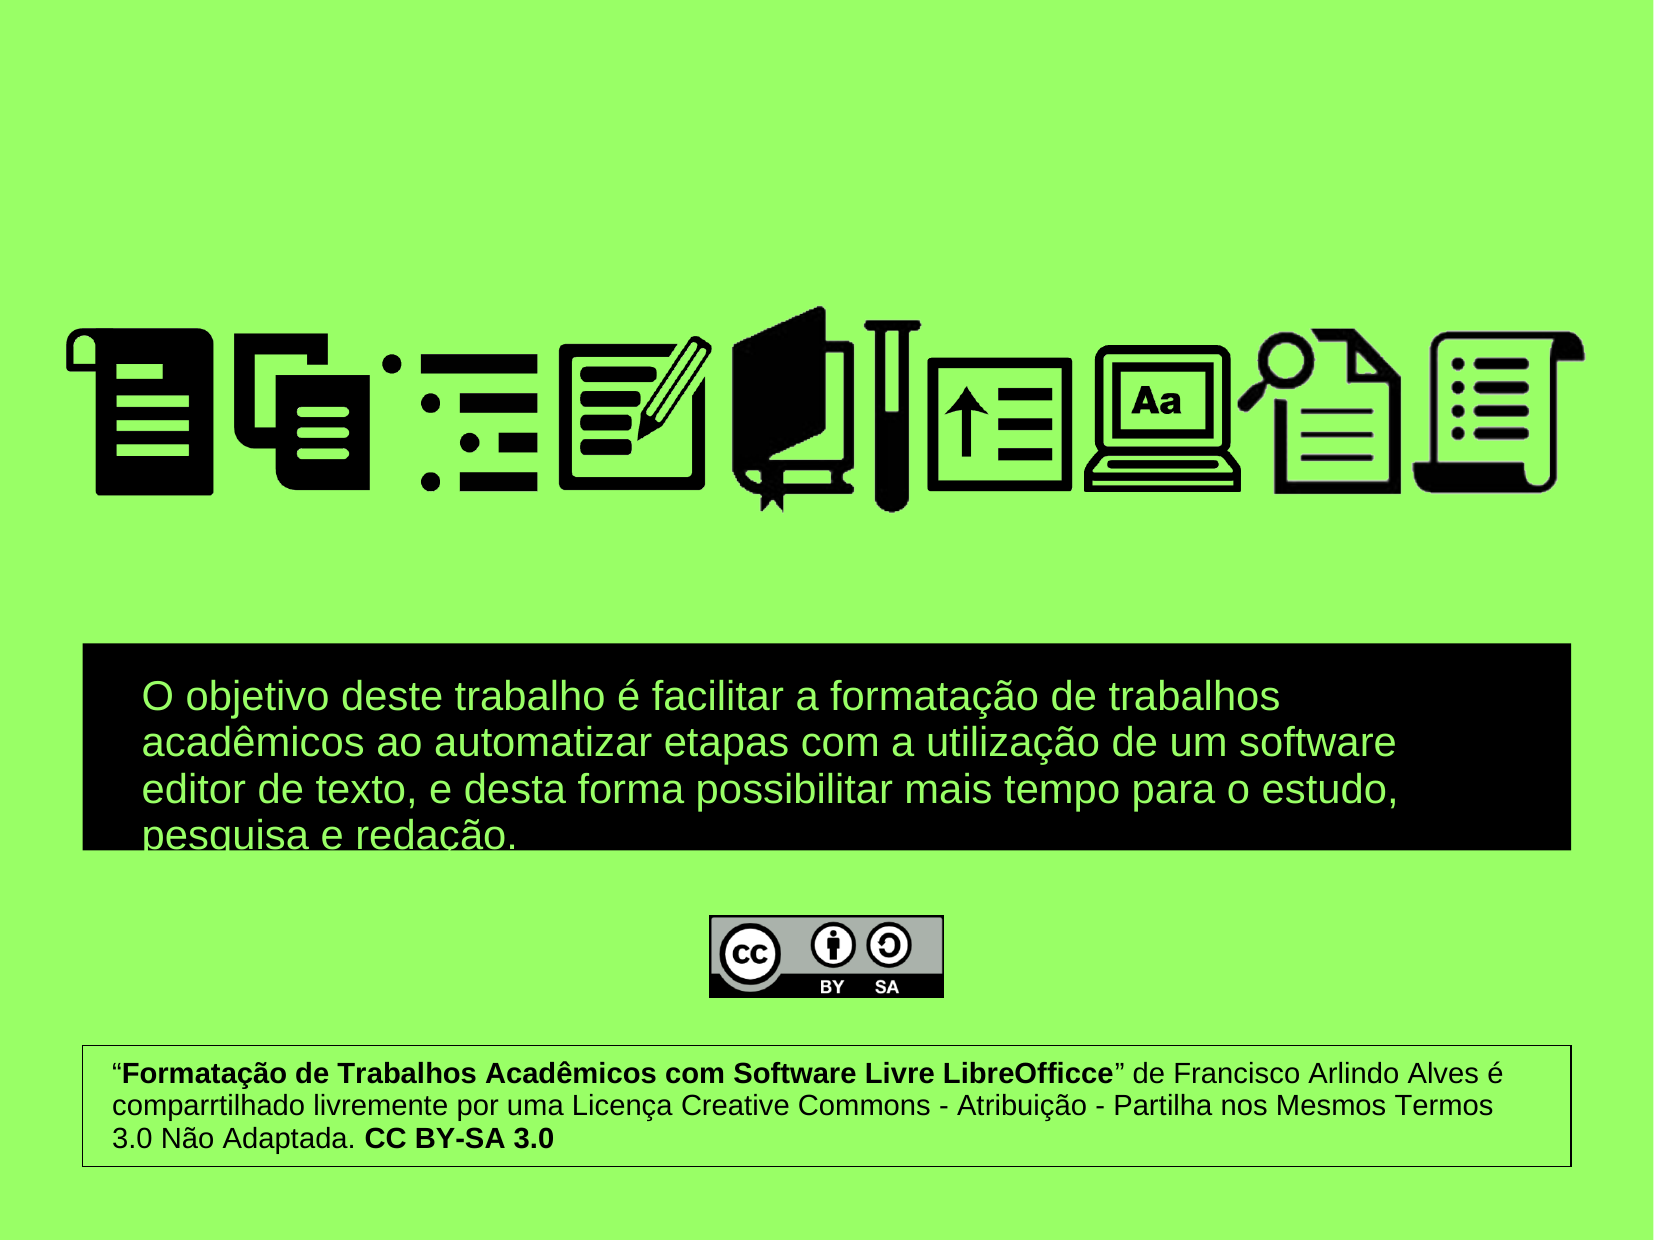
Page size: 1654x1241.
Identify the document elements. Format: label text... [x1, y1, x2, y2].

picture [65, 327, 214, 496]
picture [217, 327, 538, 496]
title O objetivo deste trabalho é facilitar a formatação de trabalhos acadêmicos ao automatizar etapas com a utilização de um software editor de texto, e desta forma possibilitar mais tempo para o estudo, pesquisa e redação. [82, 643, 1572, 851]
picture [545, 303, 1597, 518]
text_box “Formatação de Trabalhos Acadêmicos com Software Livre LibreOfficce” de Francisco Arlindo Alves é comparrtilhado livremente por uma Licença Creative Commons - Atribuição - Partilha nos Mesmos Termos 3.0 Não Adaptada. CC BY-SA 3.0 [82, 1045, 1572, 1167]
picture [709, 915, 944, 998]
